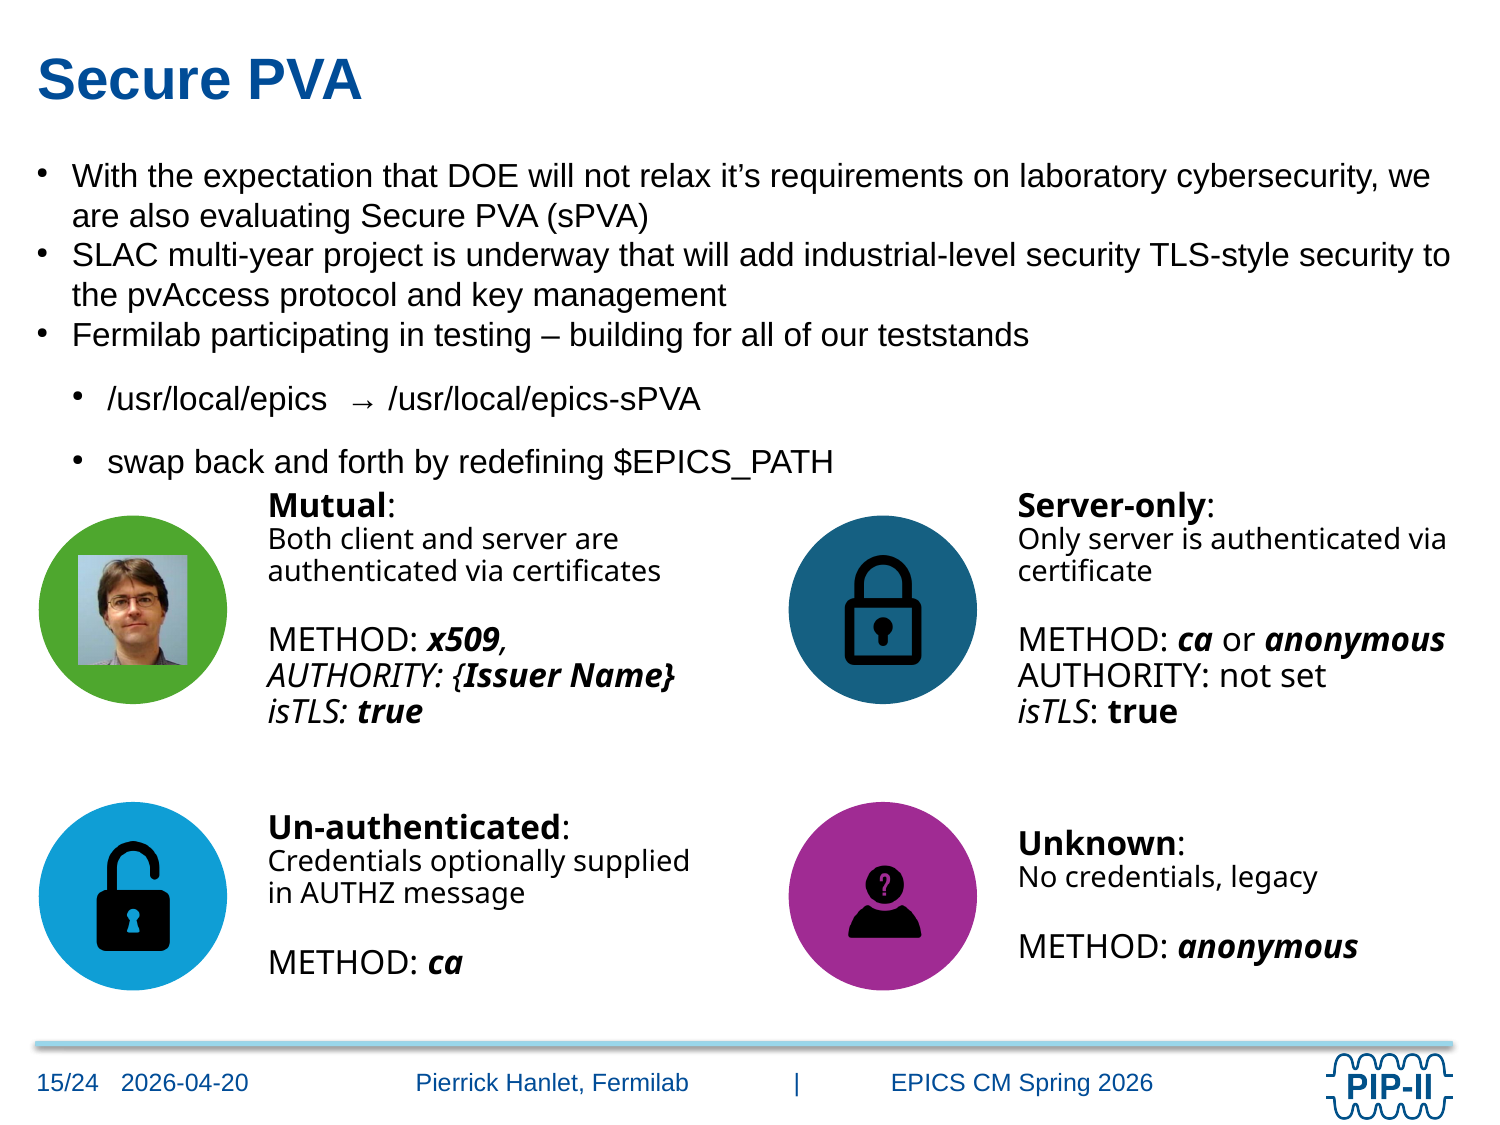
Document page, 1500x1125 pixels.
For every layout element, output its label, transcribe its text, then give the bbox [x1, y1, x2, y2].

slide_number 2026-04-20 [120, 1066, 276, 1107]
title Secure PVA [37, 41, 1463, 112]
text_box Mutual: Both client and server are authenticated via certificates METHOD: x509, AUTHORITY: {Issuer Name} isTLS: true [267, 515, 712, 704]
footer Pierrick Hanlet, Fermilab | EPICS CM Spring 2026 [293, 1066, 1279, 1107]
picture [1326, 1053, 1453, 1120]
text_box Server-only: Only server is authenticated via certificate METHOD: ca or anonymous AUTHORITY: not set isTLS: true [1017, 515, 1462, 704]
text_box Un-authenticated: Credentials optionally supplied in AUTHZ message METHOD: ca [267, 801, 712, 991]
list With the expectation that DOE will not relax it’s requirements on laboratory cybersecurity, we are also evaluating Secure PVA (sPVA) SLAC multi-year project is underway that will add industrial-level security TLS-style security to the pvAccess protocol and key management Fermilab participating in testing – building for all of our teststands /usr/local/epics → /usr/local/epics-sPVA swap back and forth by redefining $EPICS_PATH [36, 113, 1460, 1021]
slide_number <number>/24 [36, 1066, 105, 1106]
text_box [788, 515, 978, 705]
text_box Unknown: No credentials, legacy METHOD: anonymous [1017, 801, 1462, 991]
text_box [38, 515, 228, 705]
text_box [788, 801, 978, 991]
text_box [38, 801, 228, 991]
